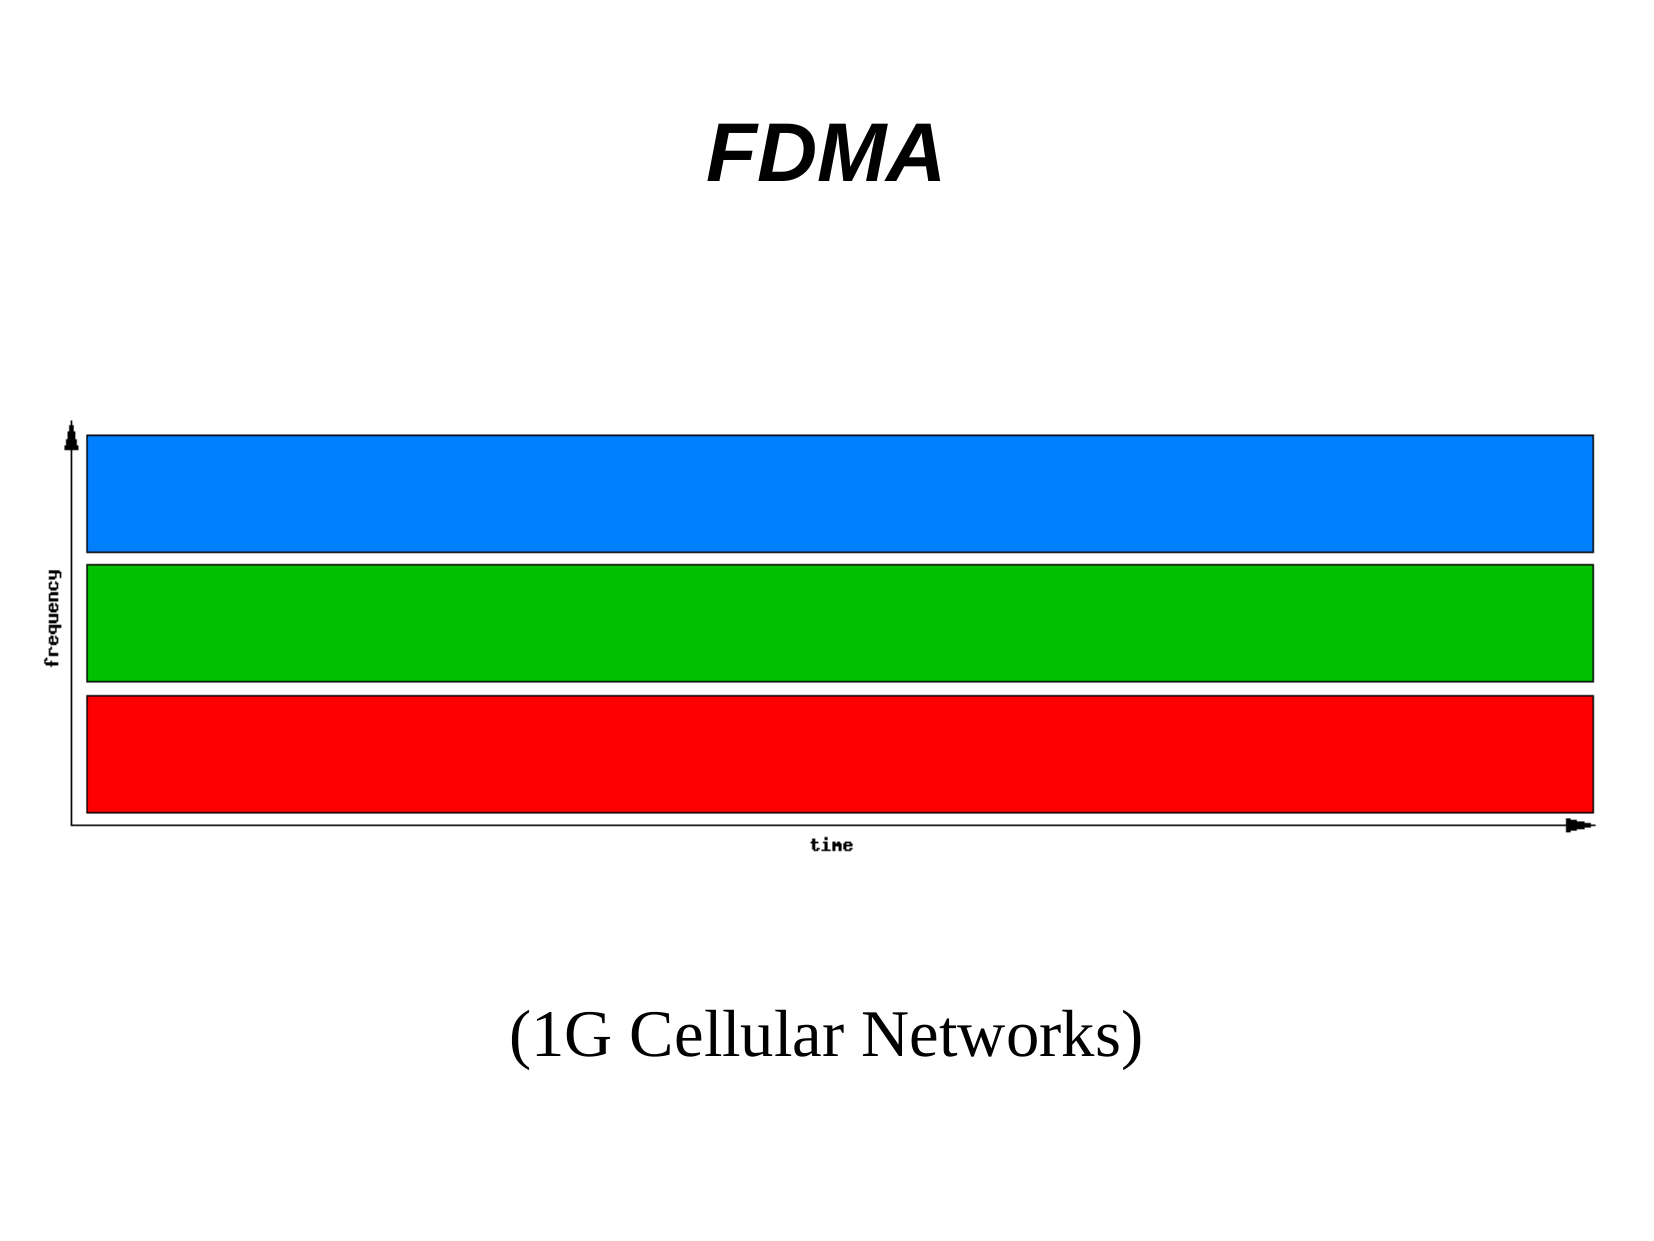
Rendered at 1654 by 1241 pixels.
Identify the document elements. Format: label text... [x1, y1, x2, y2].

text_box (1G Cellular Networks) [82, 915, 1571, 1152]
title FDMA [82, 49, 1571, 257]
picture [32, 388, 1627, 856]
